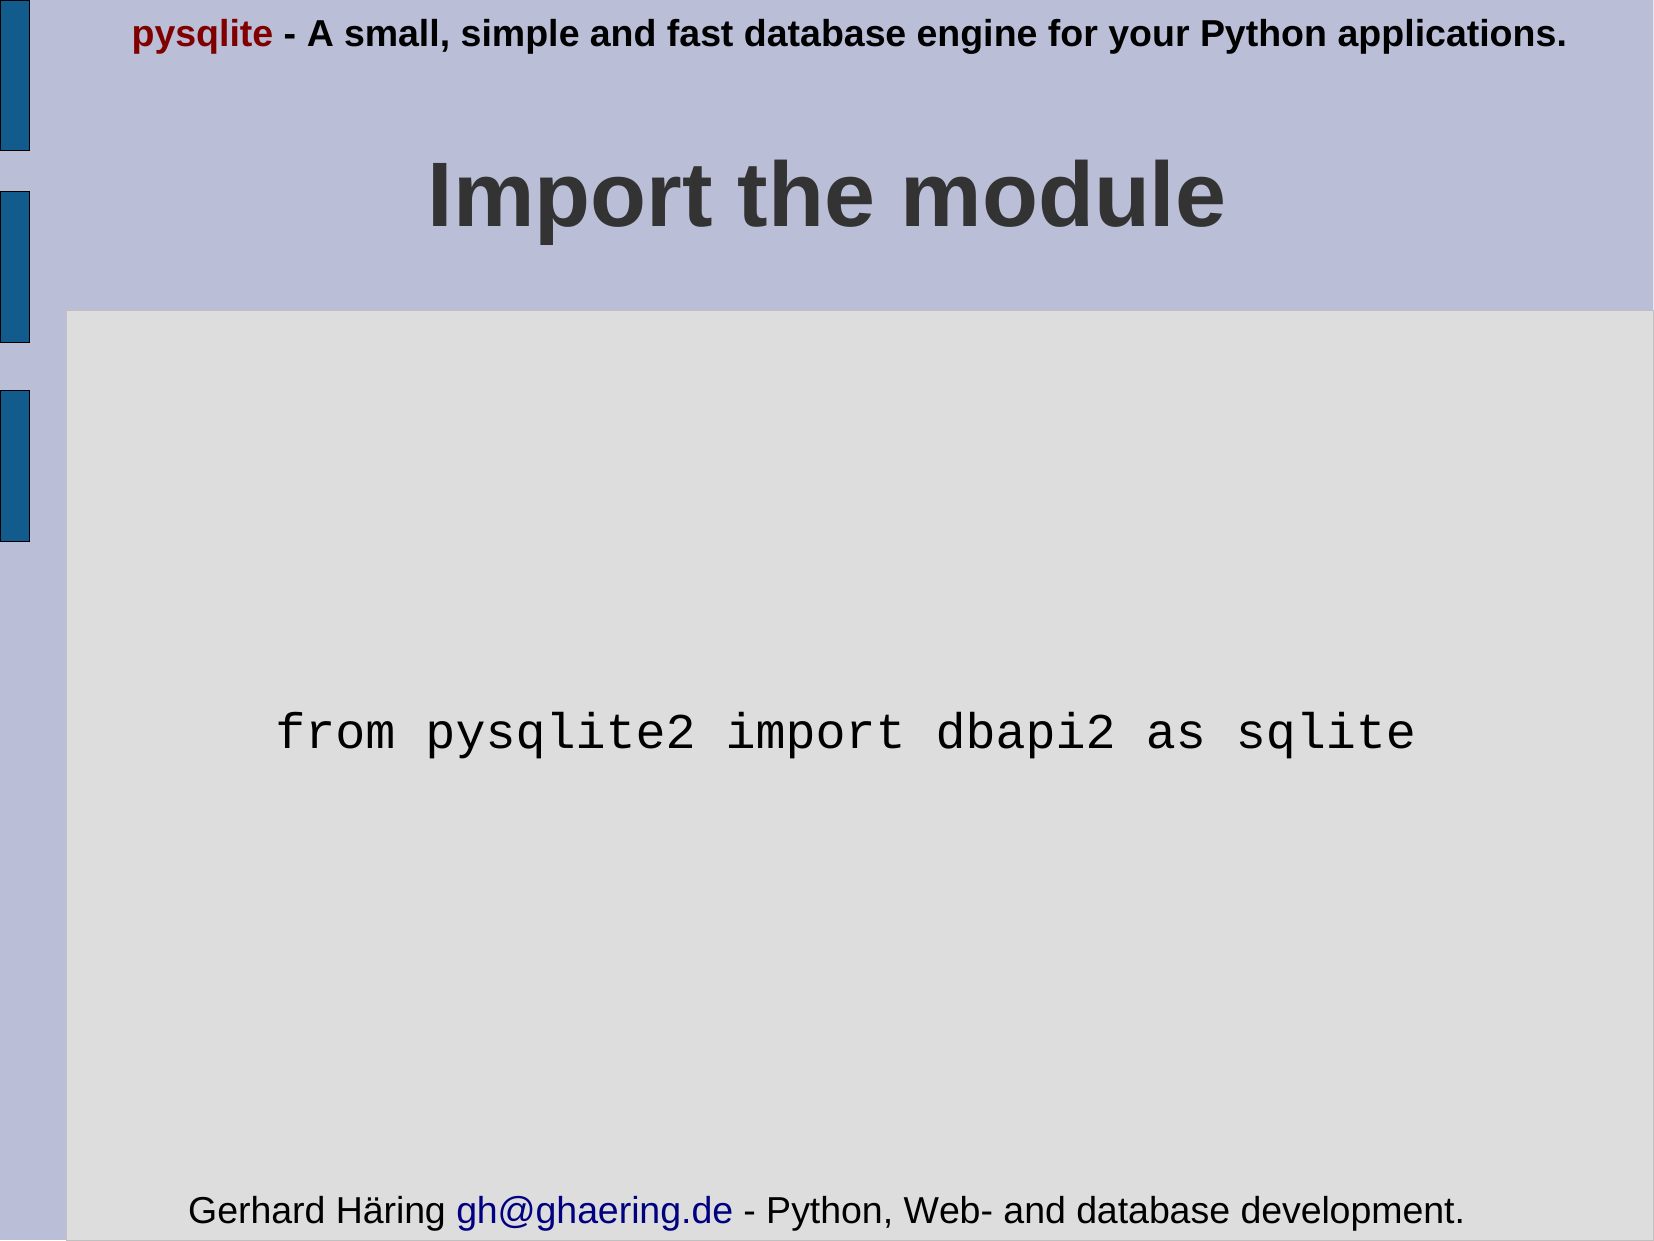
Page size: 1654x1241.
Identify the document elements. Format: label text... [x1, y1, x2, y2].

title Import the module [121, 91, 1534, 299]
subtitle from pysqlite2 import dbapi2 as sqlite [121, 344, 1534, 1127]
